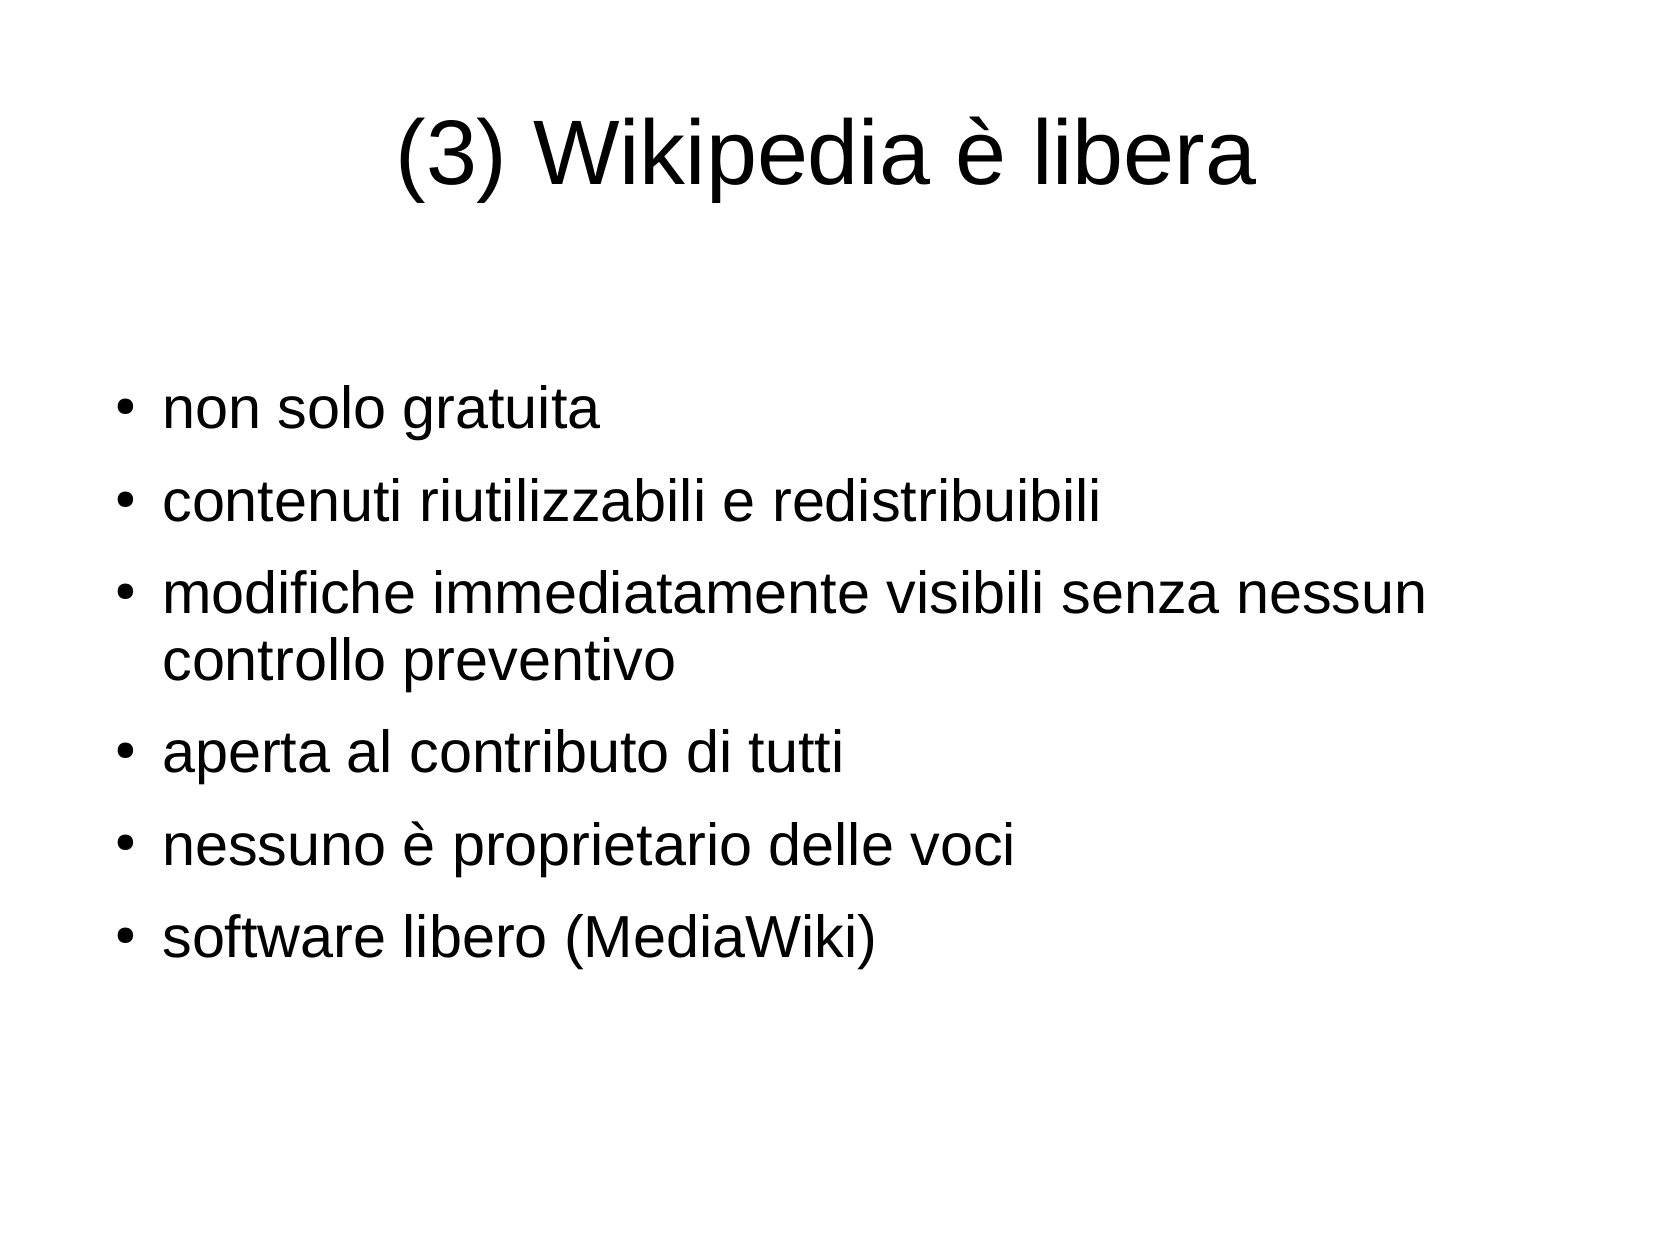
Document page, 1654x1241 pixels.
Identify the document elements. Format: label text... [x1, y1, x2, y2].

list non solo gratuita contenuti riutilizzabili e redistribuibili modifiche immediatamente visibili senza nessun controllo preventivo aperta al contributo di tutti nessuno è proprietario delle voci software libero (MediaWiki) [99, 375, 1555, 976]
title (3) Wikipedia è libera [82, 49, 1571, 257]
